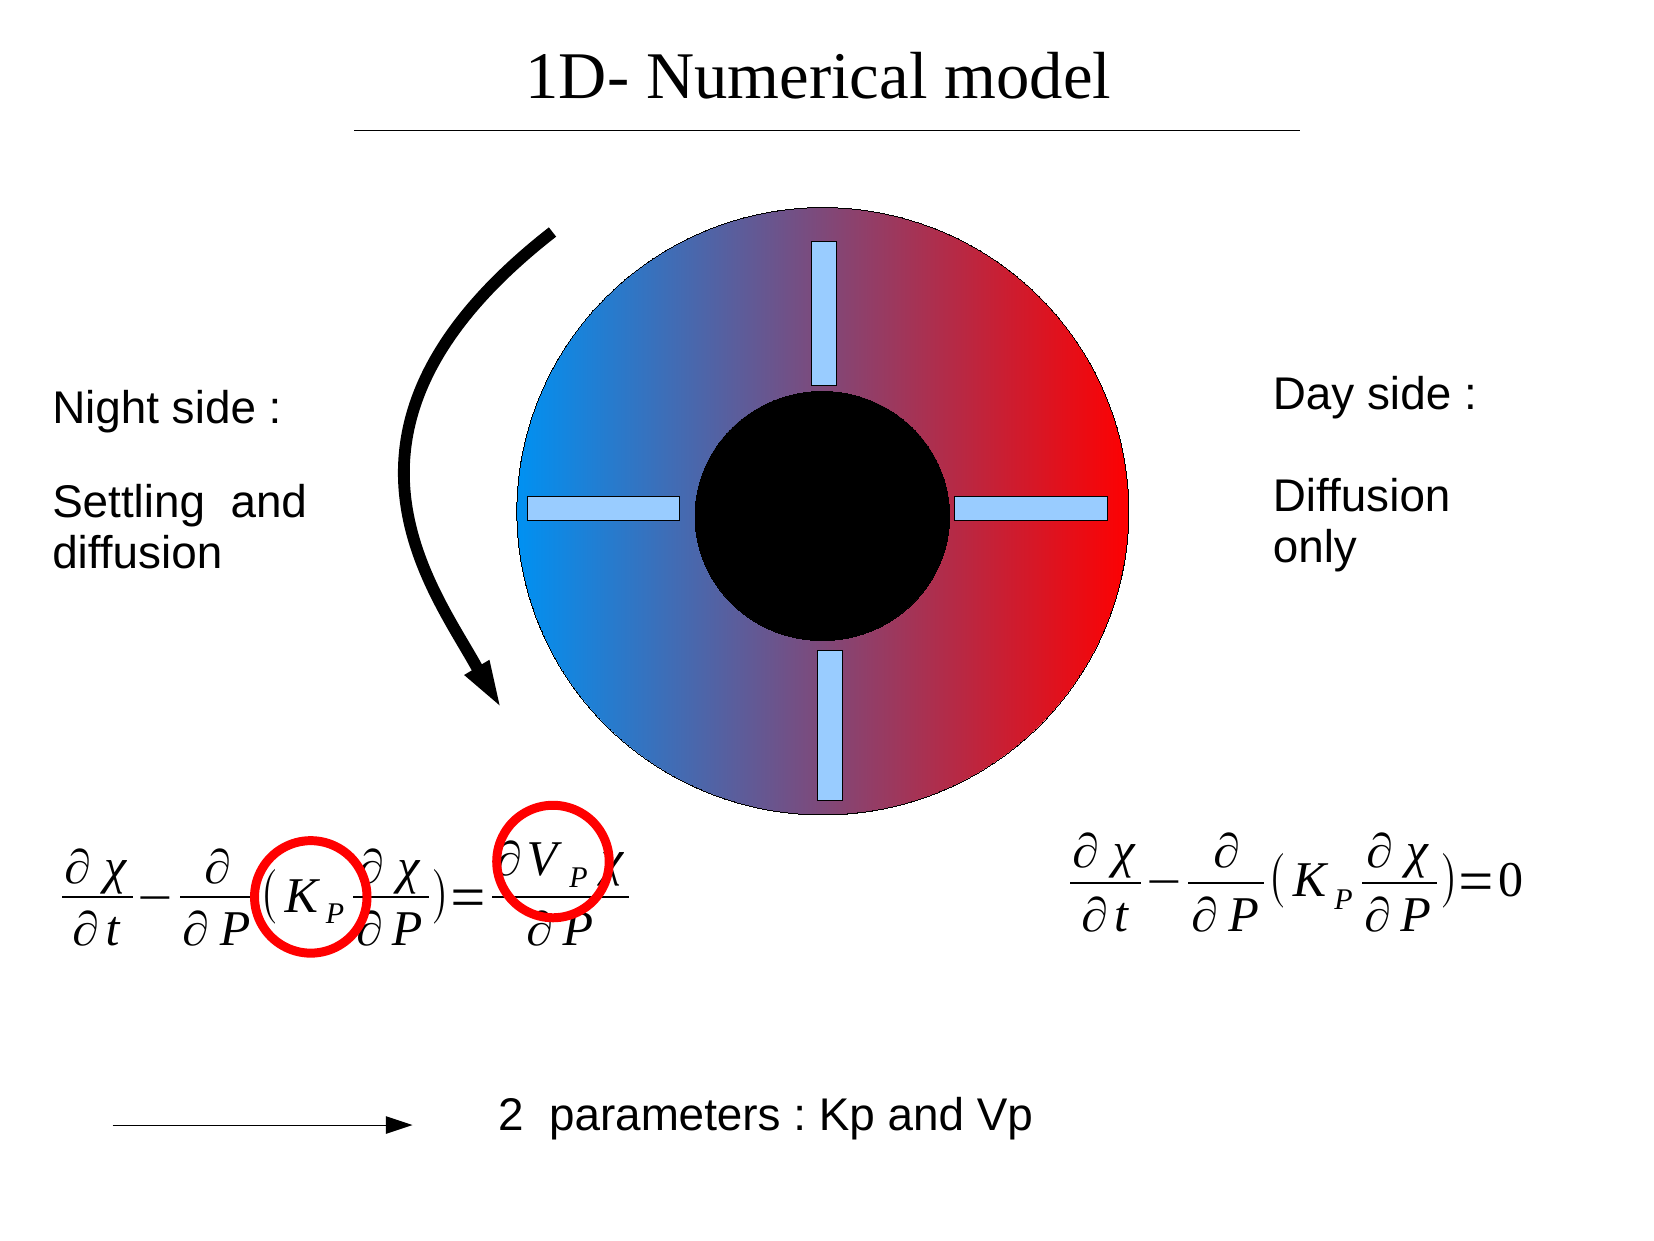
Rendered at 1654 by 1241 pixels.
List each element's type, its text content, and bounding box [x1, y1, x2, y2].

text_box Night side : Settling and diffusion [37, 375, 399, 671]
chart [1061, 823, 1530, 942]
chart [53, 830, 638, 957]
text_box 1D- Numerical model [0, 31, 1646, 121]
chart [260, 846, 362, 948]
text_box Day side : Diffusion only [1258, 360, 1506, 656]
text_box [516, 207, 1129, 815]
text_box 2 parameters : Kp and Vp [483, 1081, 1271, 1148]
chart [502, 830, 604, 913]
